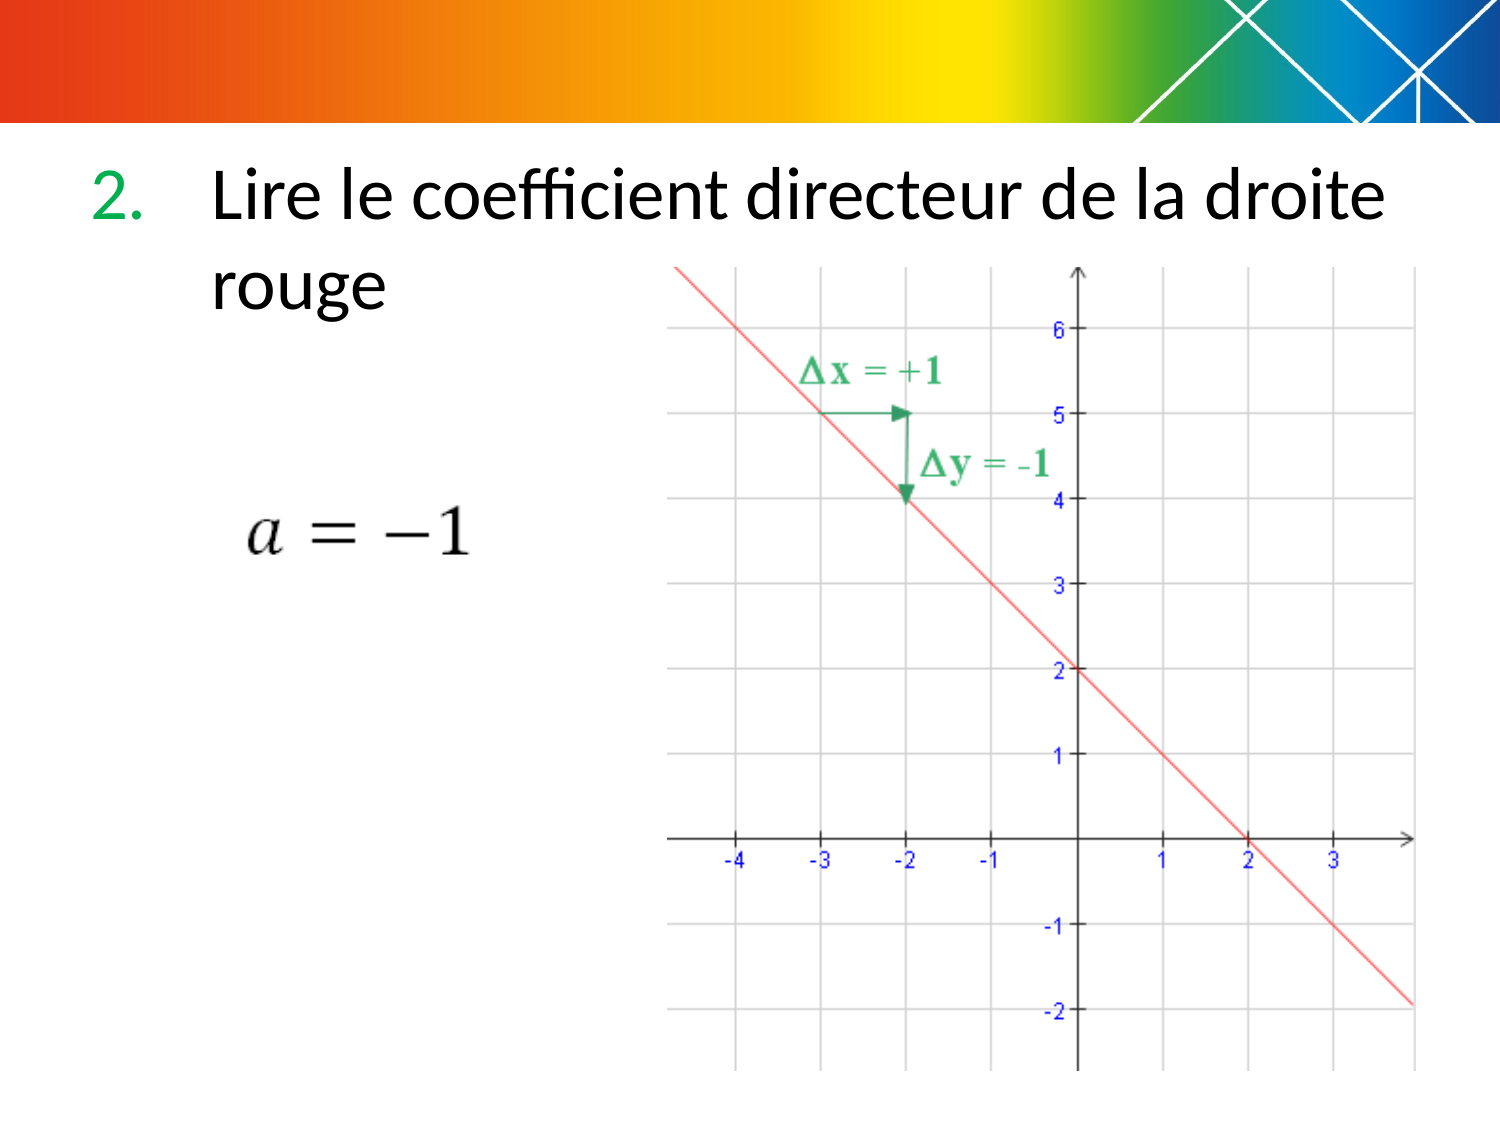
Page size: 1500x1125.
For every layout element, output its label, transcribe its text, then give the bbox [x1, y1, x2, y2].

title Lire le coefficient directeur de la droite rouge [75, 136, 1426, 332]
picture [1340, 0, 1500, 123]
picture [171, 467, 509, 598]
picture [667, 267, 1416, 1071]
picture [0, 0, 1359, 123]
